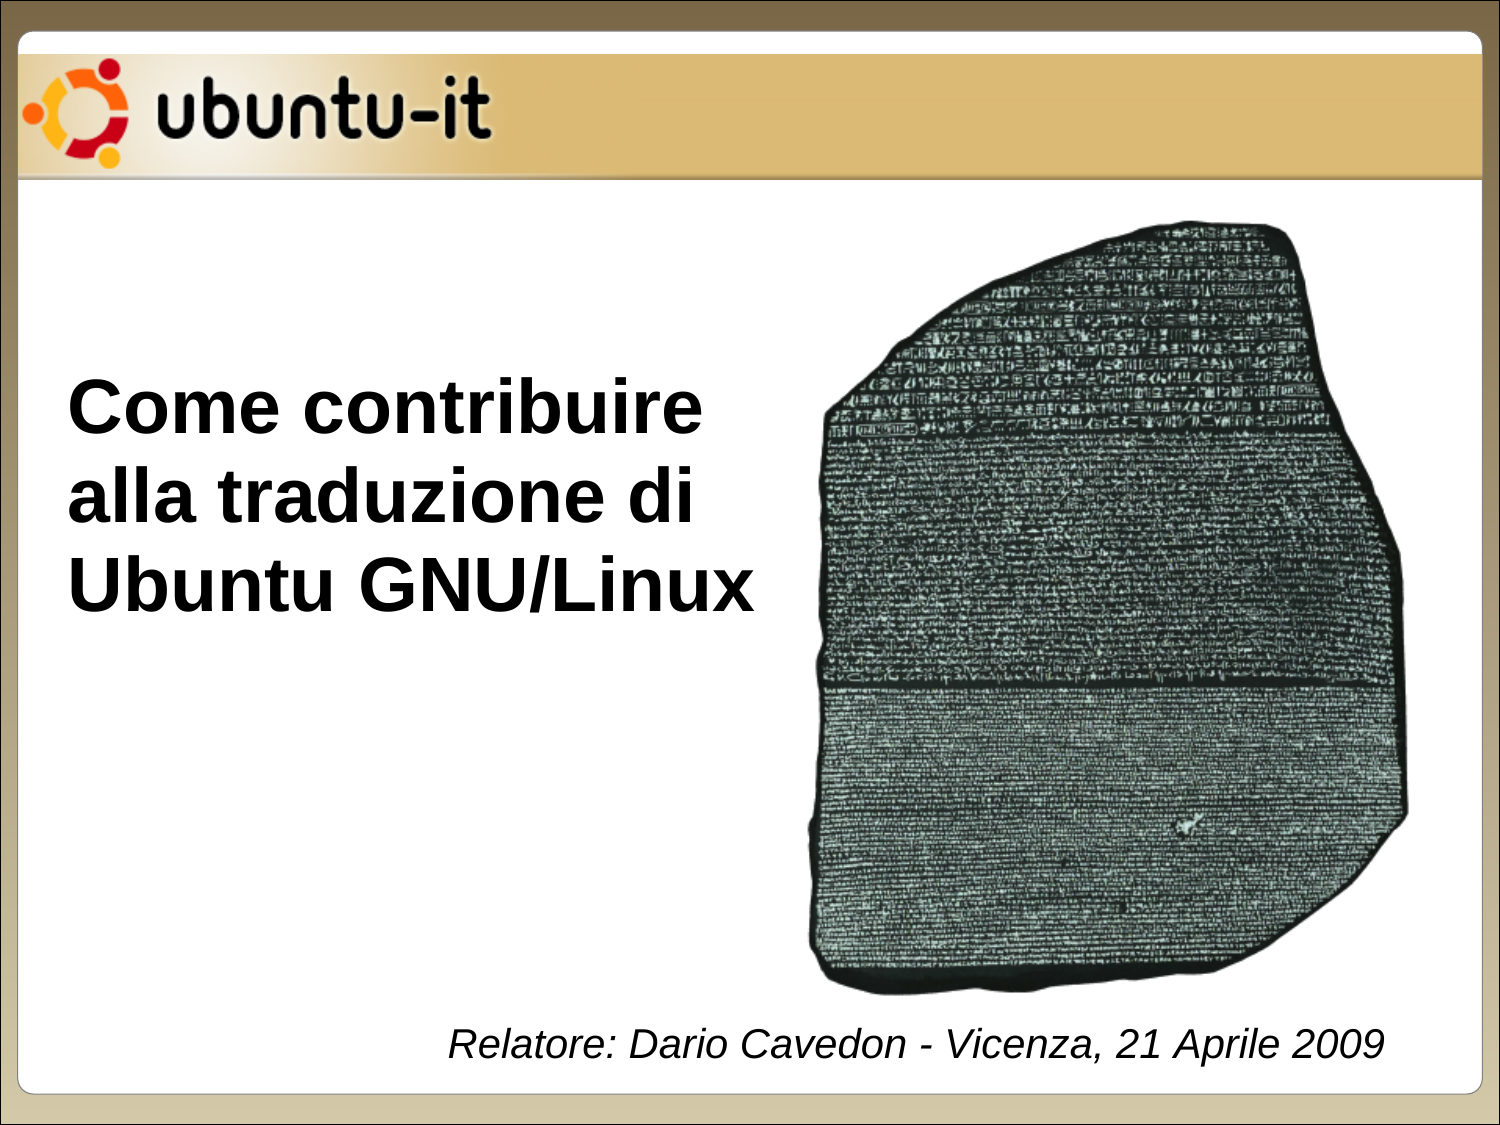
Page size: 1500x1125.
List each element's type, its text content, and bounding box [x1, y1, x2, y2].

subtitle Relatore: Dario Cavedon - Vicenza, 21 Aprile 2009 [289, 1011, 1470, 1081]
title Come contribuire alla traduzione di Ubuntu GNU/Linux [53, 329, 797, 659]
picture [797, 207, 1423, 1010]
picture [18, 54, 1483, 180]
